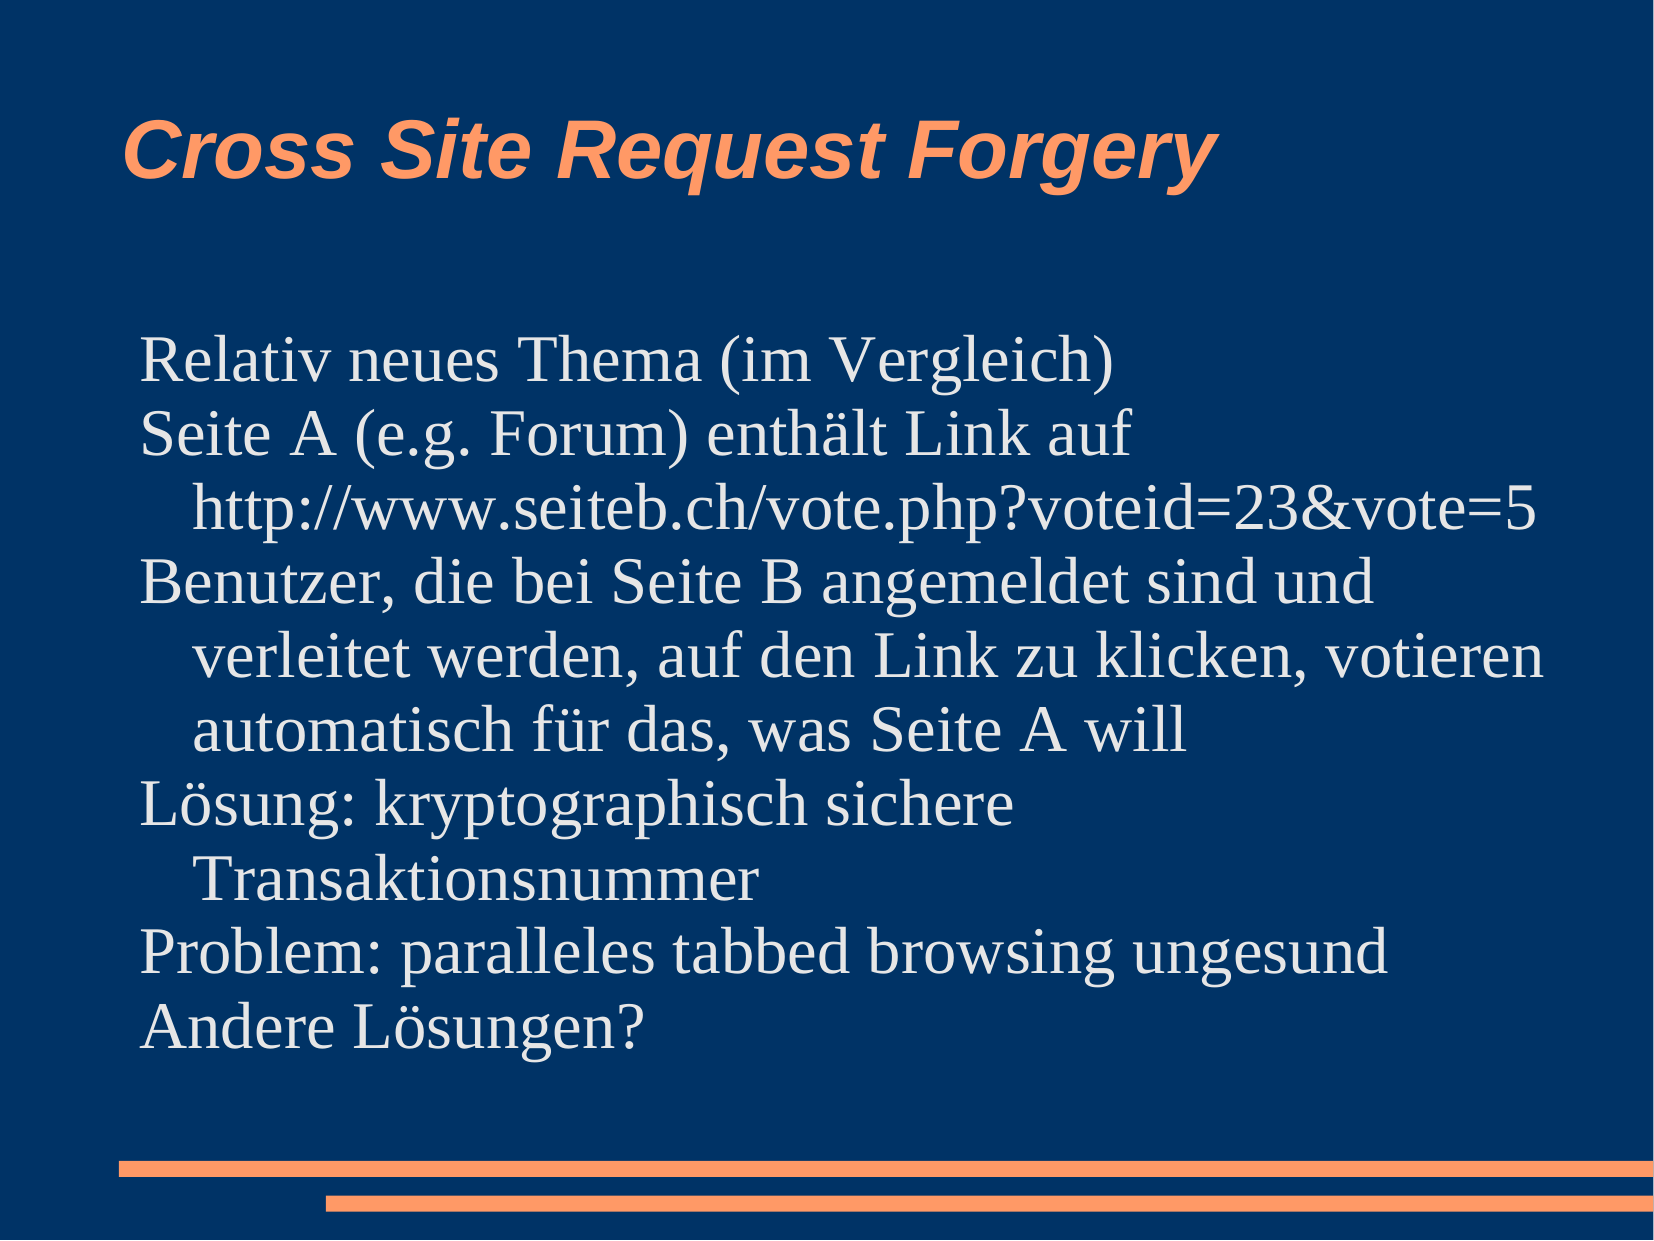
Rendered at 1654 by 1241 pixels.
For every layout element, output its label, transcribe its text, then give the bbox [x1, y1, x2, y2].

title Cross Site Request Forgery [121, 53, 1534, 247]
list Relativ neues Thema (im Vergleich) Seite A (e.g. Forum) enthält Link auf http://www.seiteb.ch/vote.php?voteid=23&vote=5 Benutzer, die bei Seite B angemeldet sind und verleitet werden, auf den Link zu klicken, votieren automatisch für das, was Seite A will Lösung: kryptographisch sichere Transaktionsnummer Problem: paralleles tabbed browsing ungesund Andere Lösungen? [121, 322, 1561, 1130]
